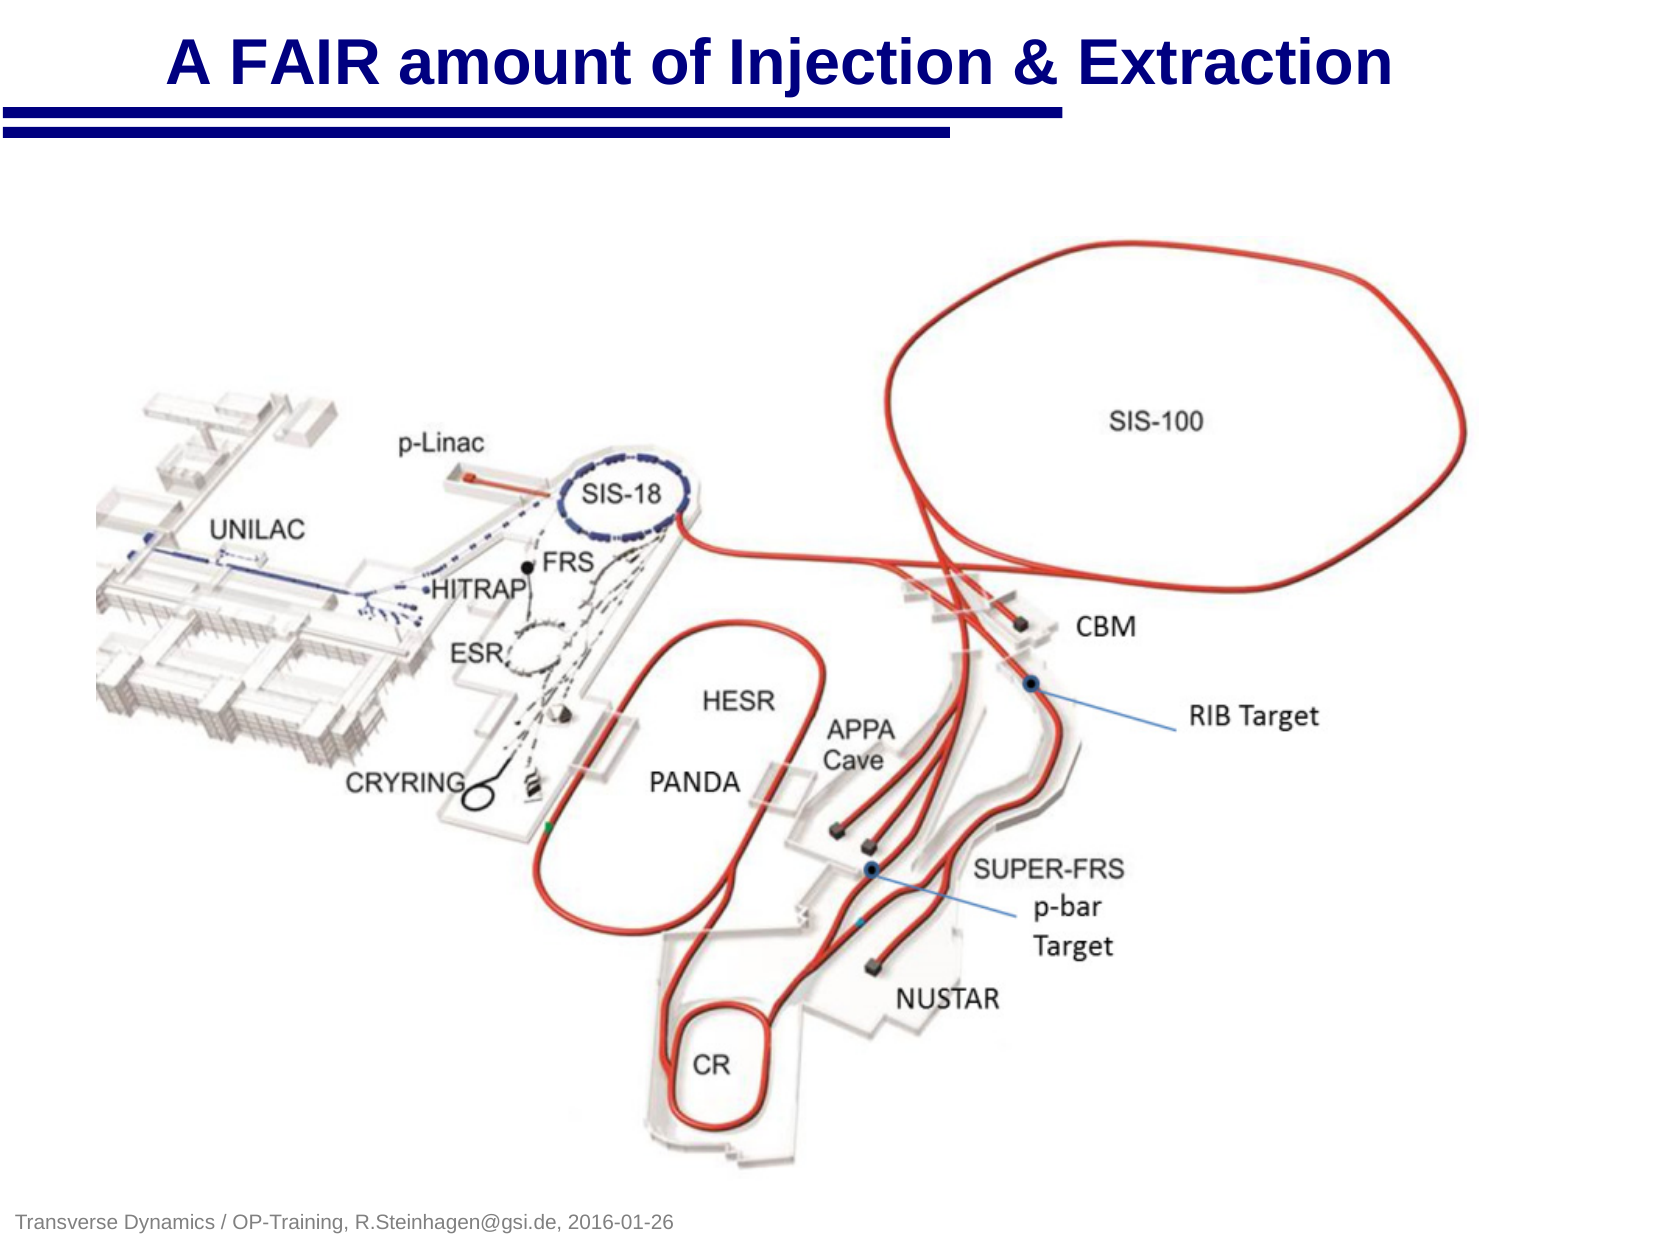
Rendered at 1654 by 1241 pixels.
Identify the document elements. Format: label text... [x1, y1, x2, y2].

picture [96, 236, 1479, 1185]
title A FAIR amount of Injection & Extraction [165, 0, 1560, 135]
